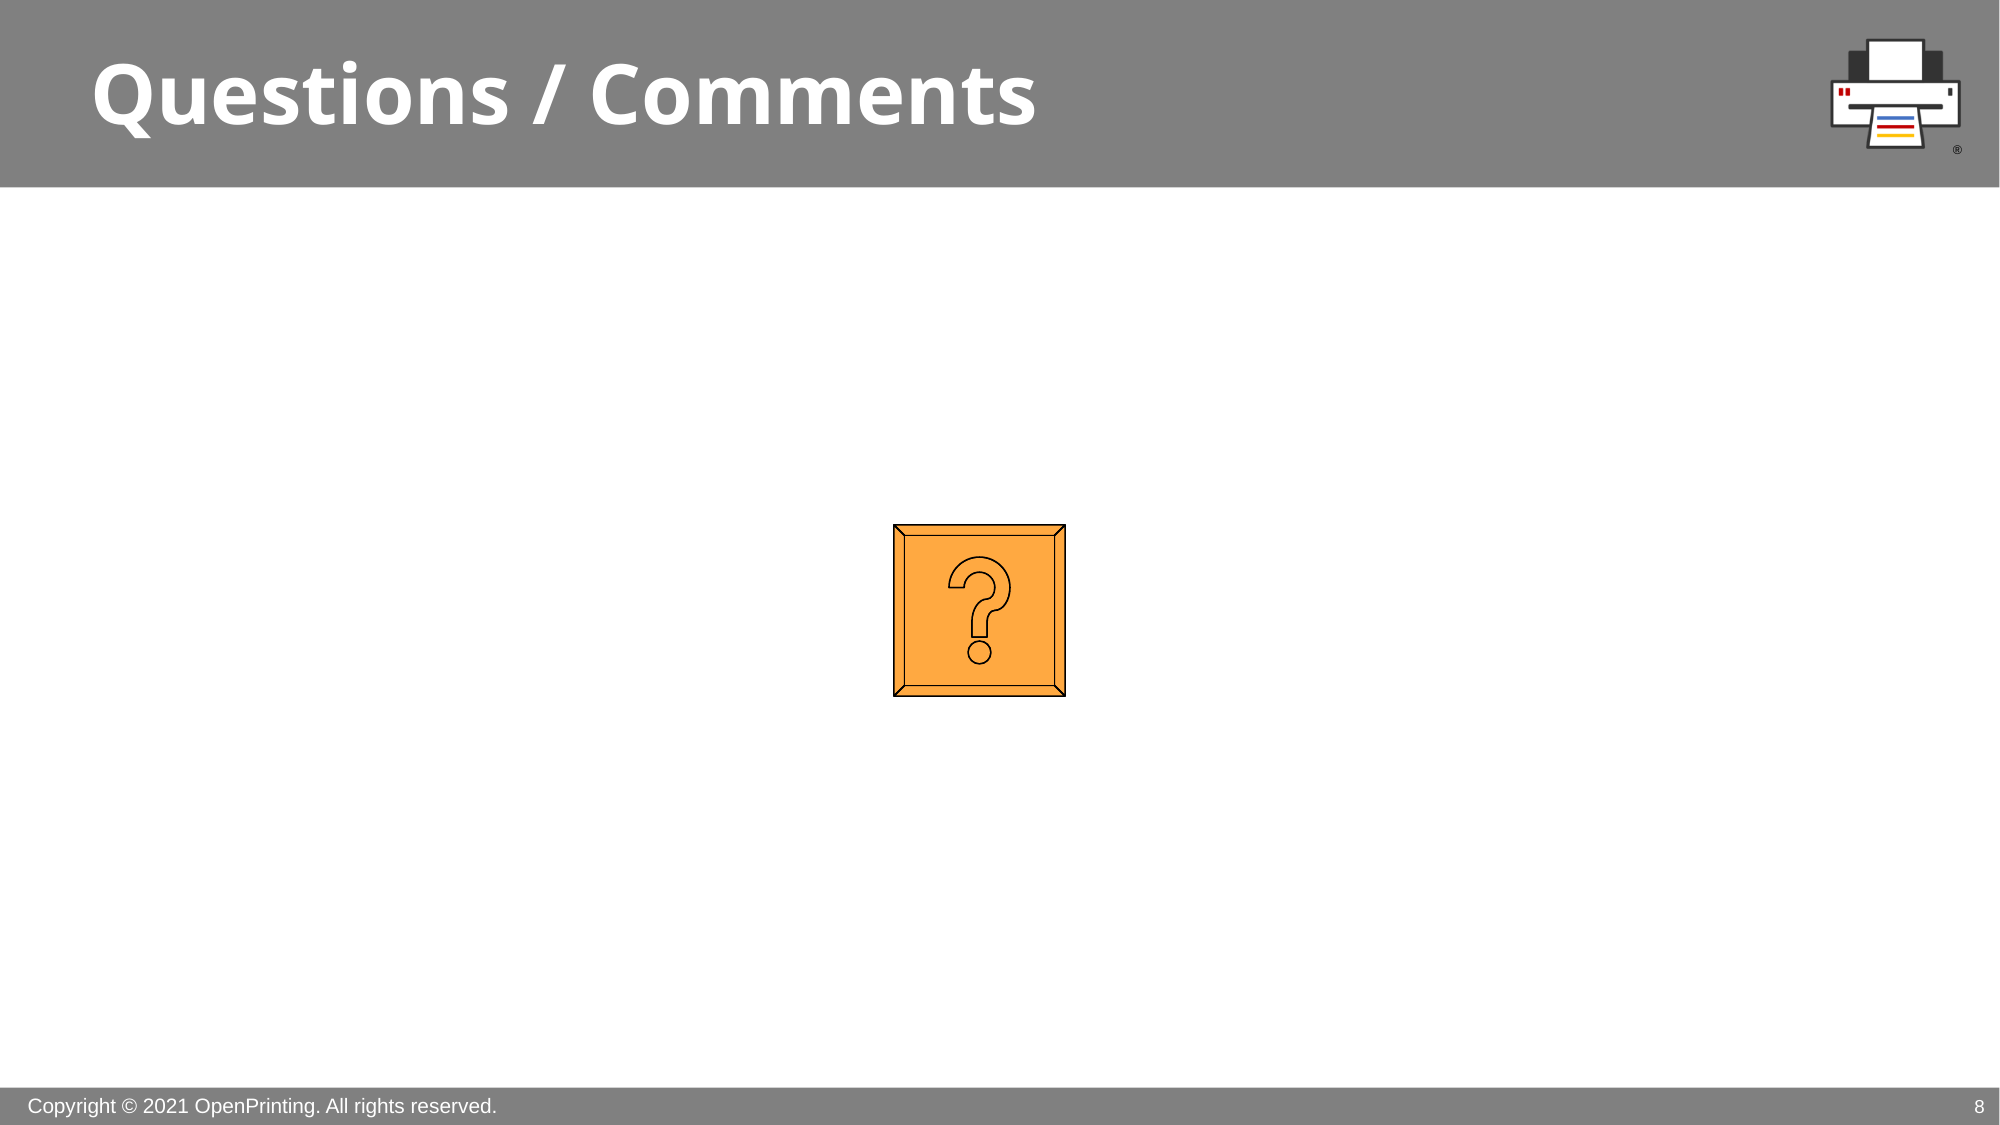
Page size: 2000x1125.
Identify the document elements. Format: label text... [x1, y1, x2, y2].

picture [1825, 33, 1966, 154]
title Questions / Comments [75, 7, 1317, 175]
text_box [893, 524, 1066, 697]
